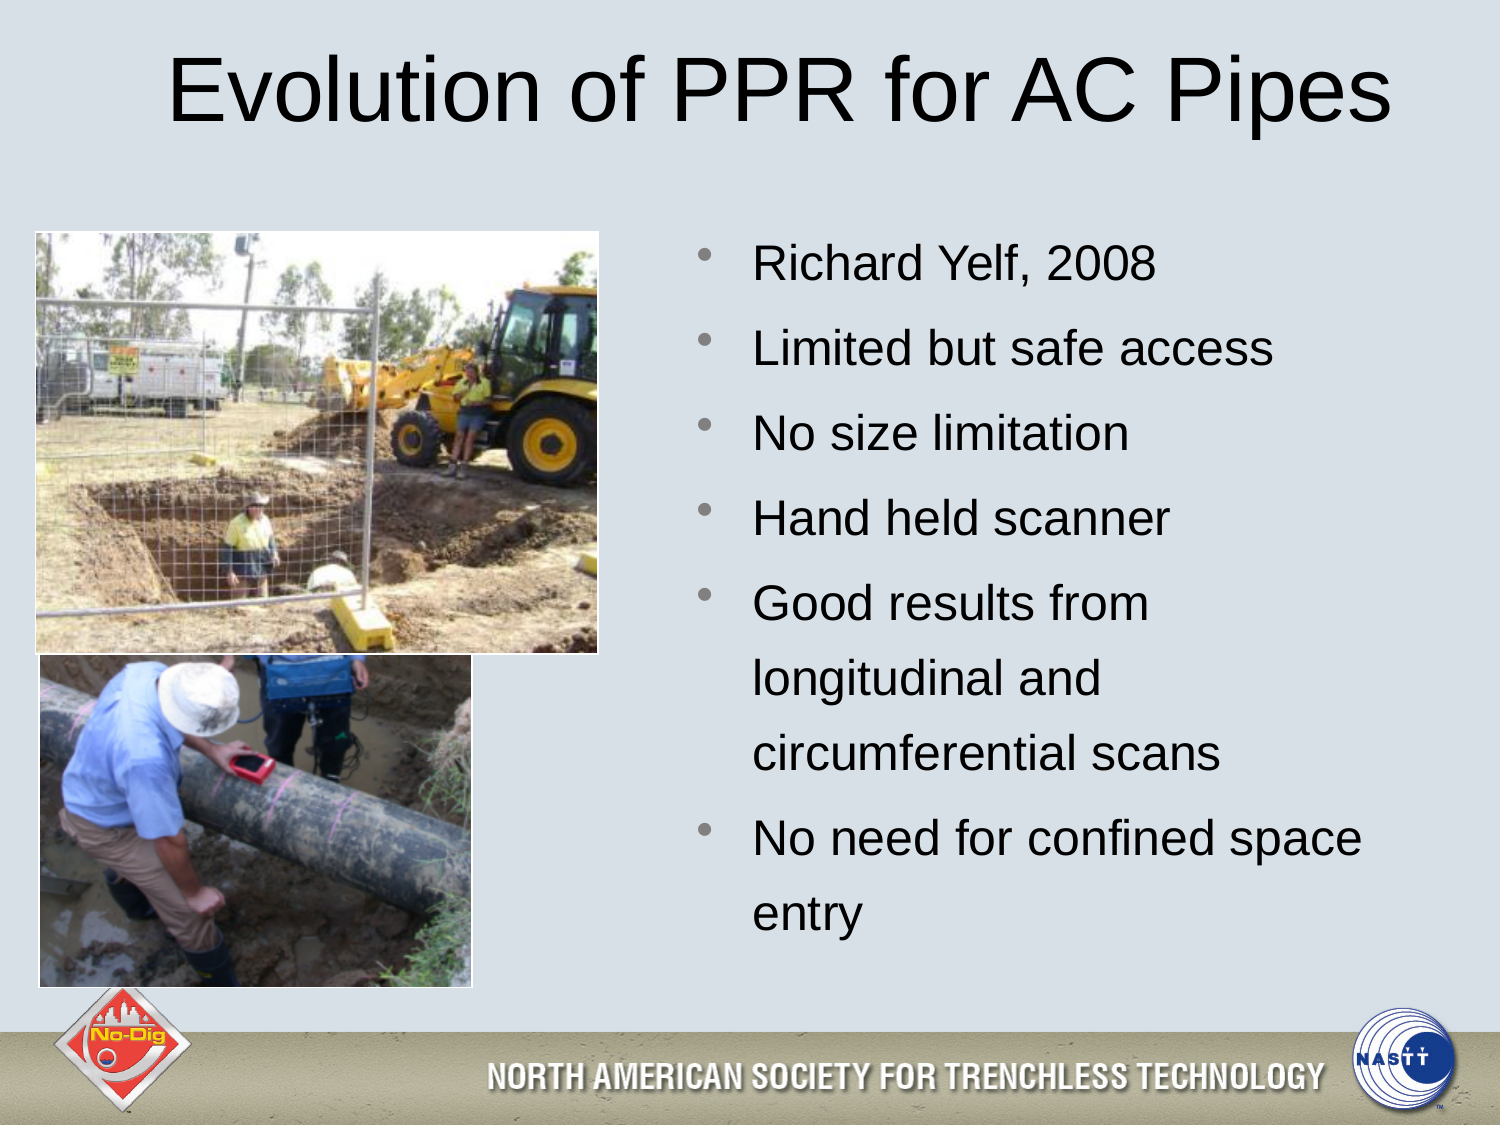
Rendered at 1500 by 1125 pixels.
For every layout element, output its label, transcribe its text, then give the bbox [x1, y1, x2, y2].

picture [0, 178, 1500, 1125]
text_box Richard Yelf, 2008 Limited but safe access No size limitation Hand held scanner Good results from longitudinal and circumferential scans No need for confined space entry [681, 208, 1419, 874]
text_box Evolution of PPR for AC Pipes [0, 0, 1500, 178]
